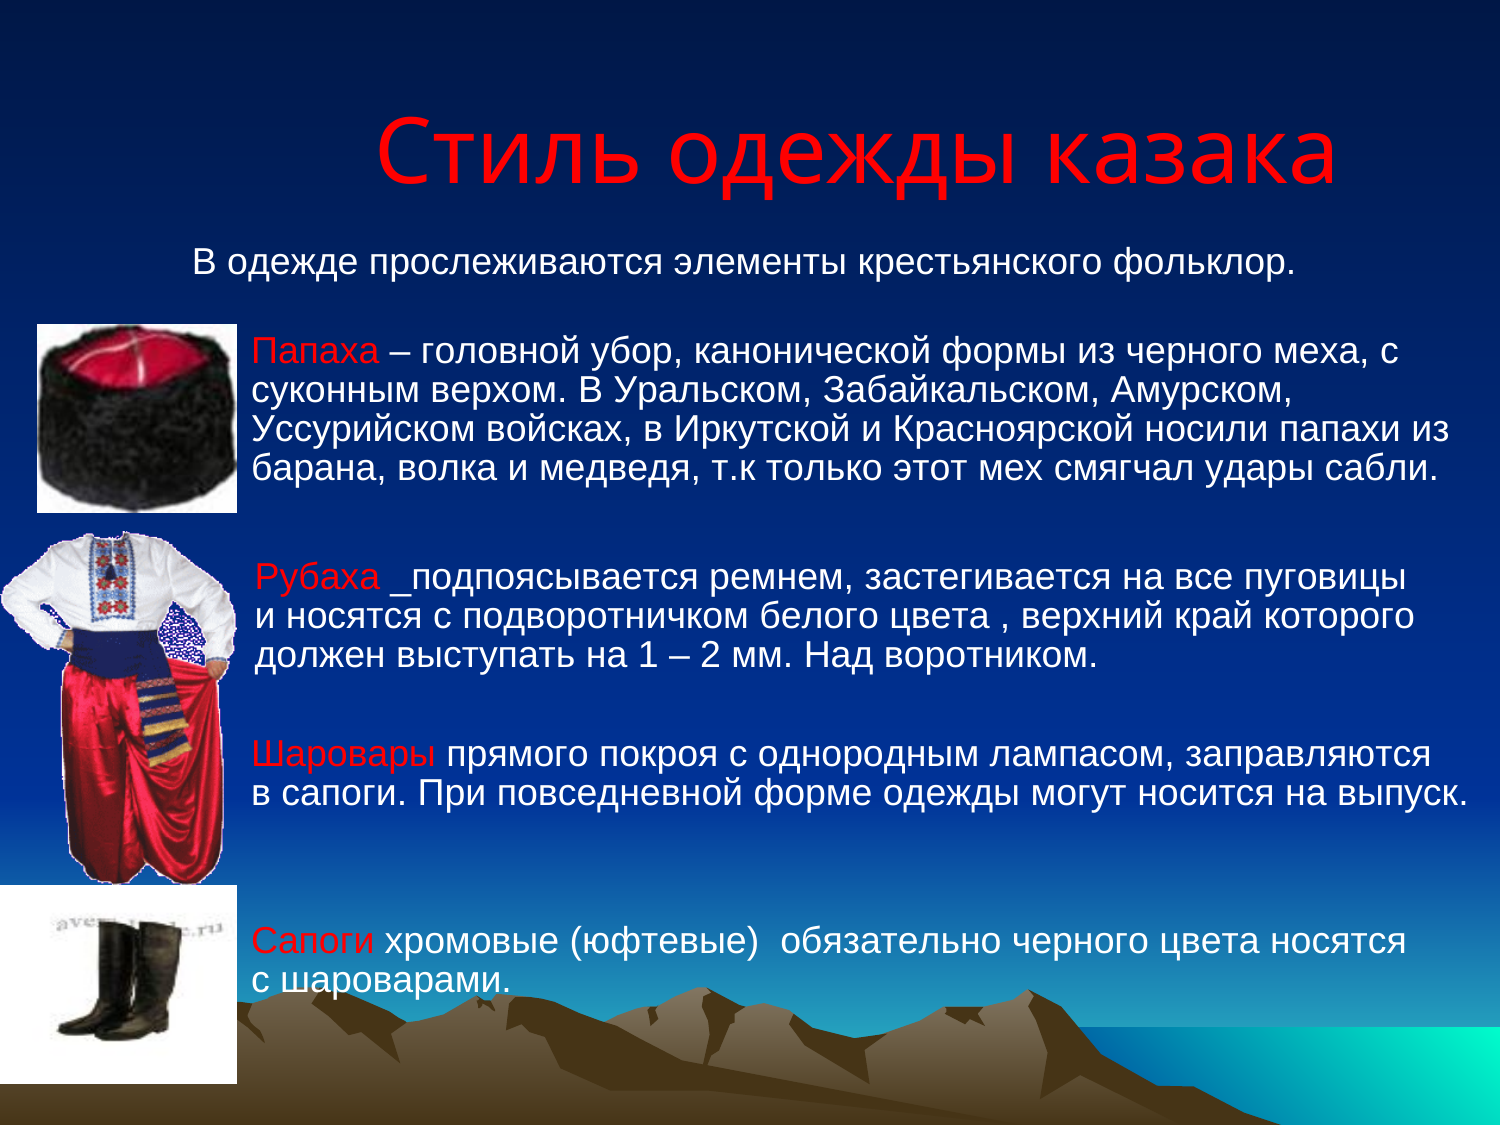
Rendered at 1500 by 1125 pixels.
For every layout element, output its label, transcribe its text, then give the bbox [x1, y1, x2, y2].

text_box Рубаха _подпоясывается ремнем, застегивается на все пуговицы и носятся с подворотничком белого цвета , верхний край которого должен выступать на 1 – 2 мм. Над воротником. [239, 550, 1442, 693]
picture [0, 531, 237, 1084]
text_box Сапоги хромовые (юфтевые) обязательно черного цвета носятся с шароварами. [236, 915, 1433, 1015]
text_box Стиль одежды казака [360, 78, 1447, 219]
text_box Шаровары прямого покроя с однородным лампасом, заправляются в сапоги. При повседневной форме одежды могут носится на выпуск. [236, 727, 1484, 827]
text_box В одежде прослеживаются элементы крестьянского фольклор. [177, 236, 1323, 294]
text_box Папаха – головной убор, канонической формы из черного меха, с суконным верхом. В Уральском, Забайкальском, Амурском, Уссурийском войсках, в Иркутской и Красноярской носили папахи из барана, волка и медведя, т.к только этот мех смягчал удары сабли. [237, 324, 1500, 508]
picture [37, 324, 237, 513]
